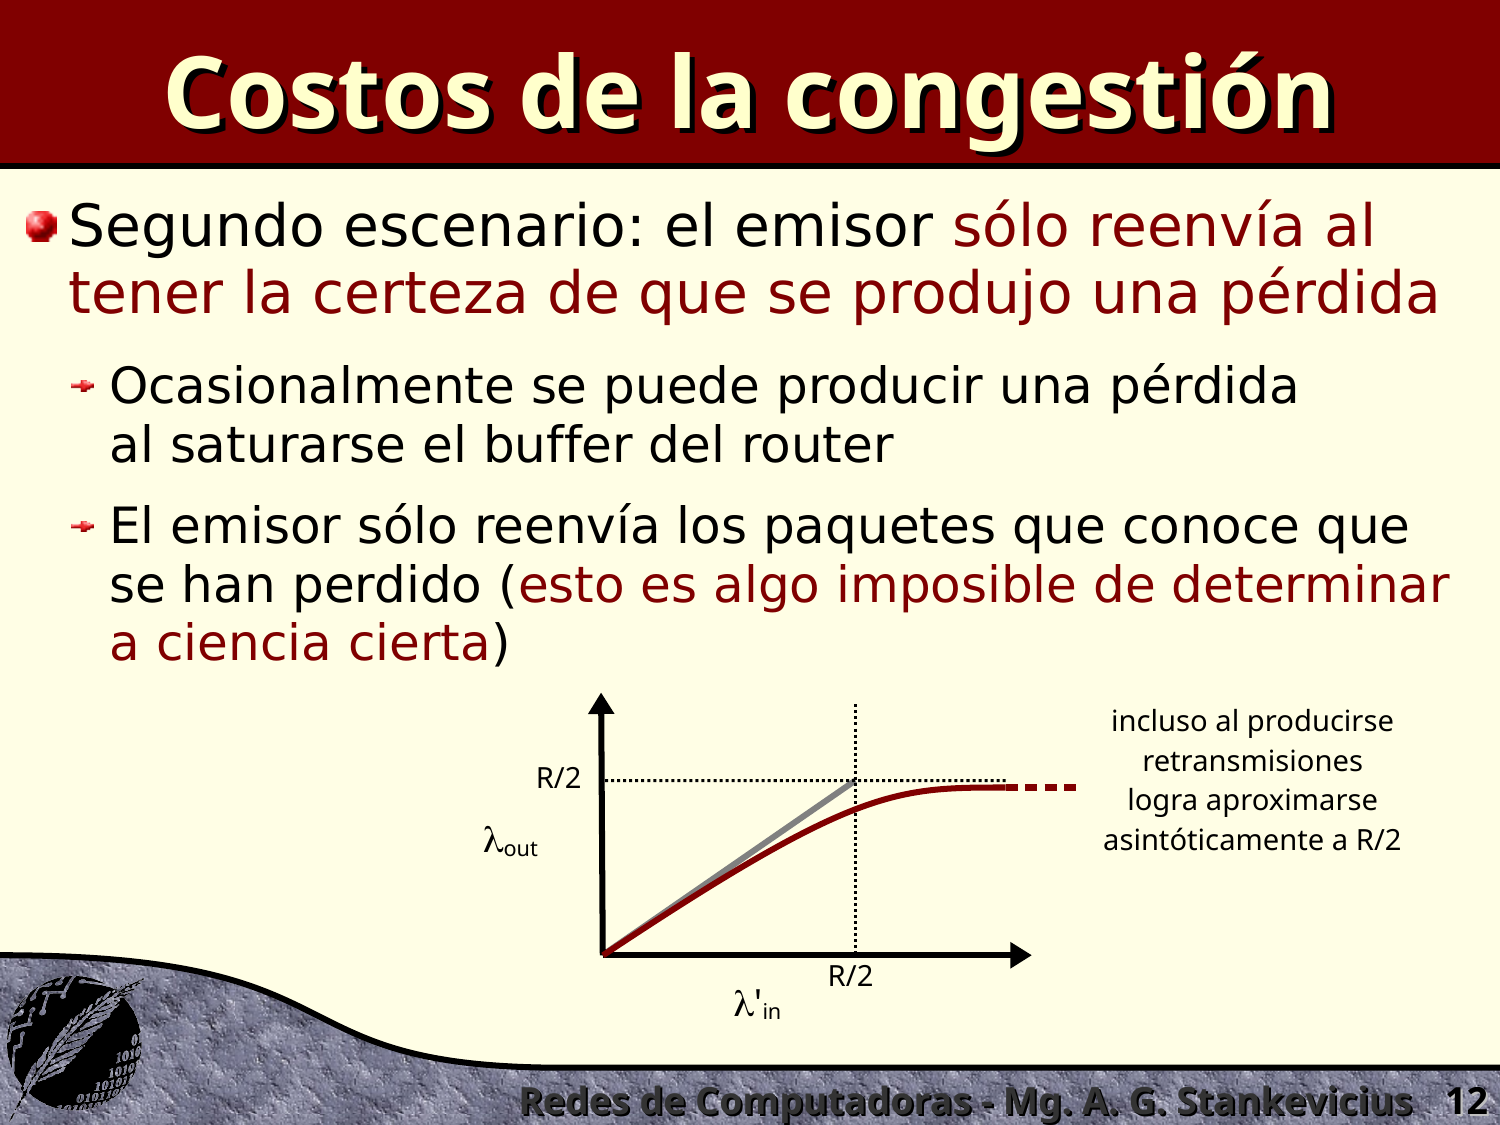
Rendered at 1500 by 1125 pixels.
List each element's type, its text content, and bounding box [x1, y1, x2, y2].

text_box R/2 [812, 947, 894, 1004]
text_box incluso al producirse retransmisiones logra aproximarse asintóticamente a R/2 [1088, 692, 1420, 871]
picture [790, 1100, 795, 1110]
title Costos de la congestión [15, 5, 1485, 160]
text_box out [468, 805, 550, 879]
list Segundo escenario: el emisor sólo reenvía al tener la certeza de que se produjo una pérdida Ocasionalmente se puede producir una pérdida al saturarse el buffer del router El emisor sólo reenvía los paquetes que conoce que se han perdido (esto es algo imposible de determinar a ciencia cierta) [11, 192, 1486, 921]
text_box 'in [718, 969, 795, 1042]
text_box R/2 [520, 749, 598, 806]
picture [0, 959, 1500, 1125]
picture [1047, 1100, 1054, 1110]
